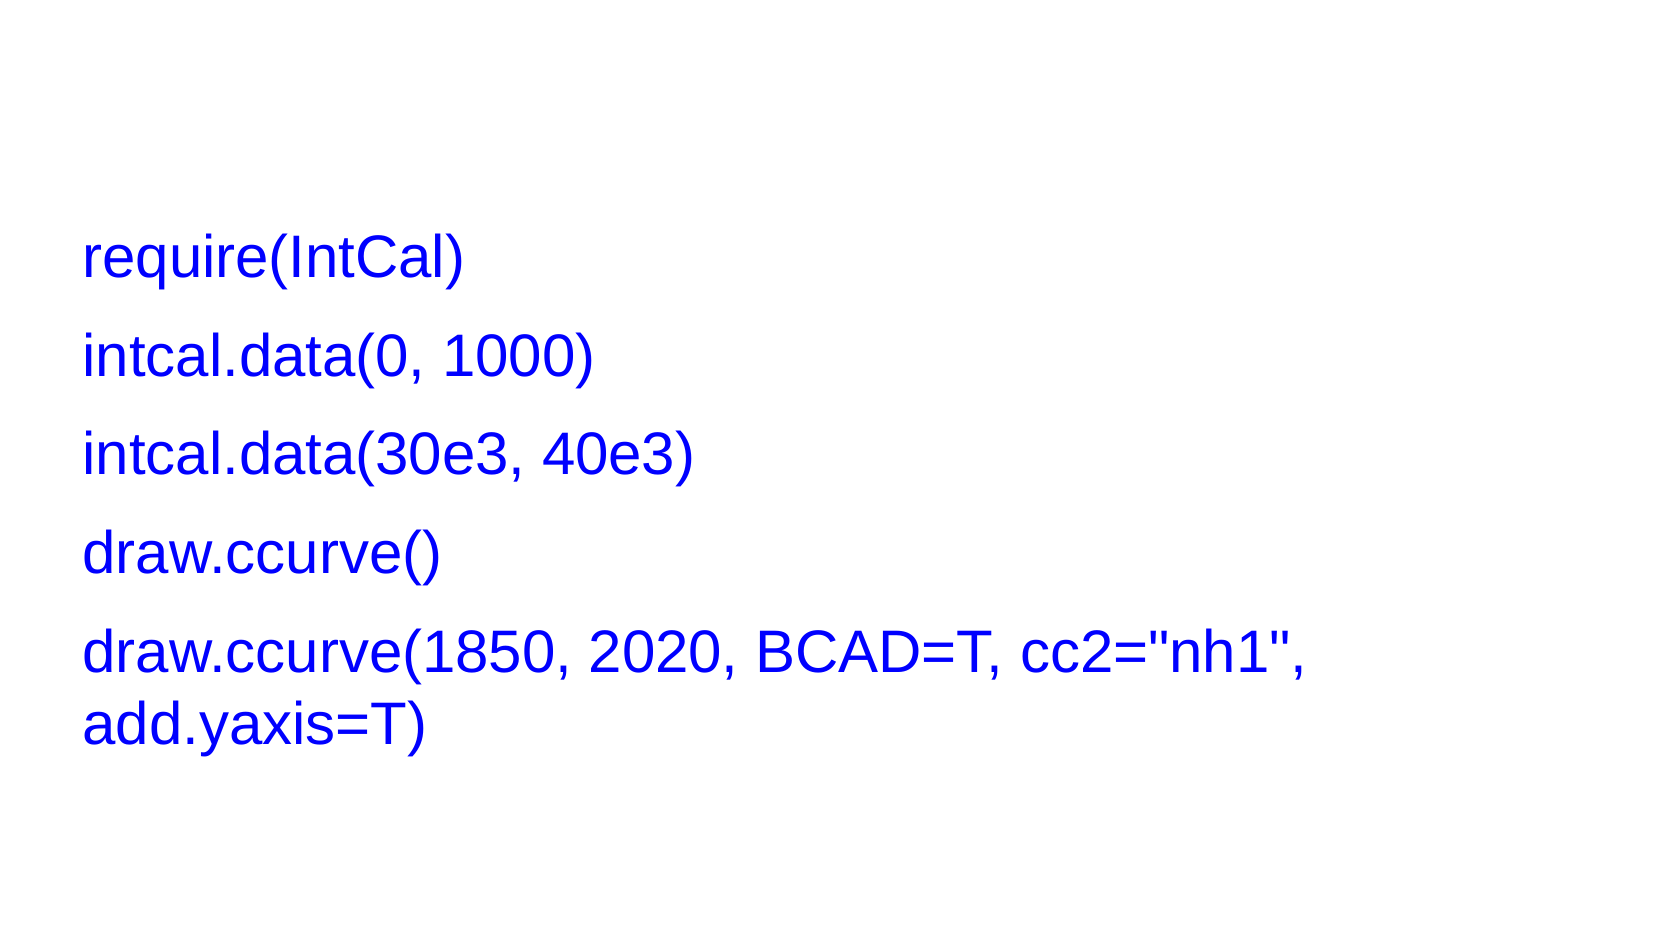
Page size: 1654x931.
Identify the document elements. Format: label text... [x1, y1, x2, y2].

text_box require(IntCal) intcal.data(0, 1000) intcal.data(30e3, 40e3) draw.ccurve() draw.ccurve(1850, 2020, BCAD=T, cc2="nh1", add.yaxis=T) [82, 217, 1571, 757]
